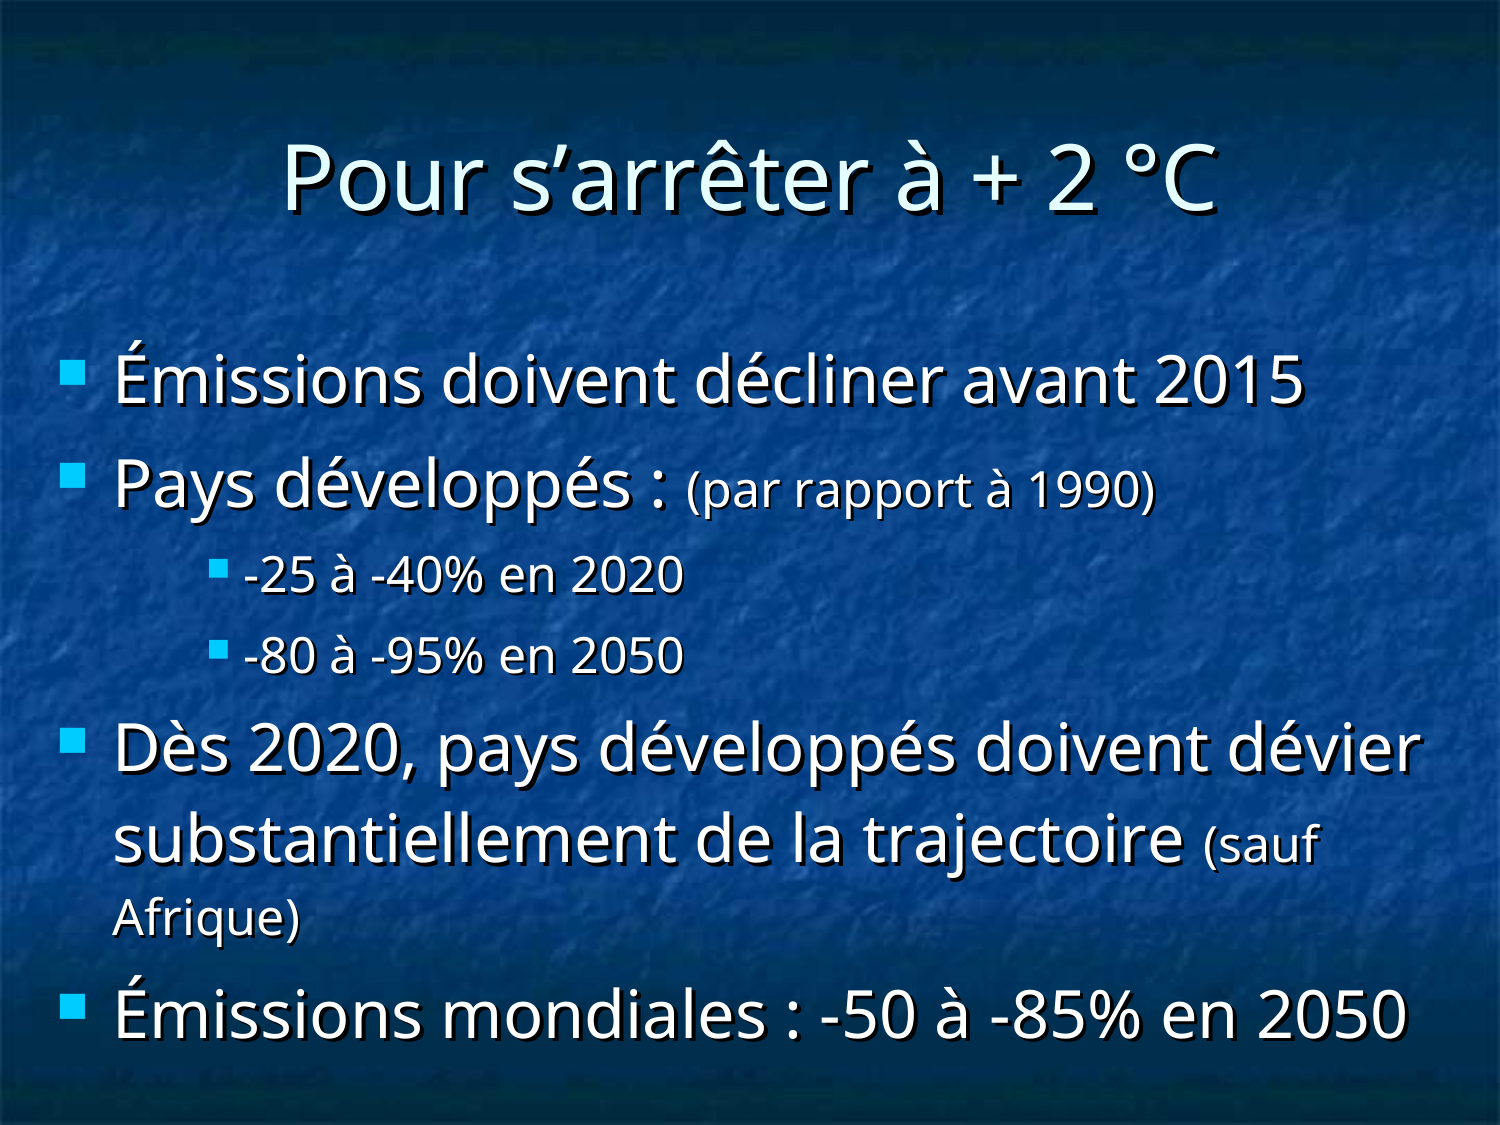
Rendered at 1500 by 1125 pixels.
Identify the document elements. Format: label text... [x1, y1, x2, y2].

title Pour s’arrêter à + 2 °C [75, 62, 1426, 288]
picture [0, 0, 1500, 1125]
list Émissions doivent décliner avant 2015 Pays développés : (par rapport à 1990) -25 à -40% en 2020 -80 à -95% en 2050 Dès 2020, pays développés doivent dévier substantiellement de la trajectoire (sauf Afrique) Émissions mondiales : -50 à -85% en 2050 [41, 324, 1459, 1023]
